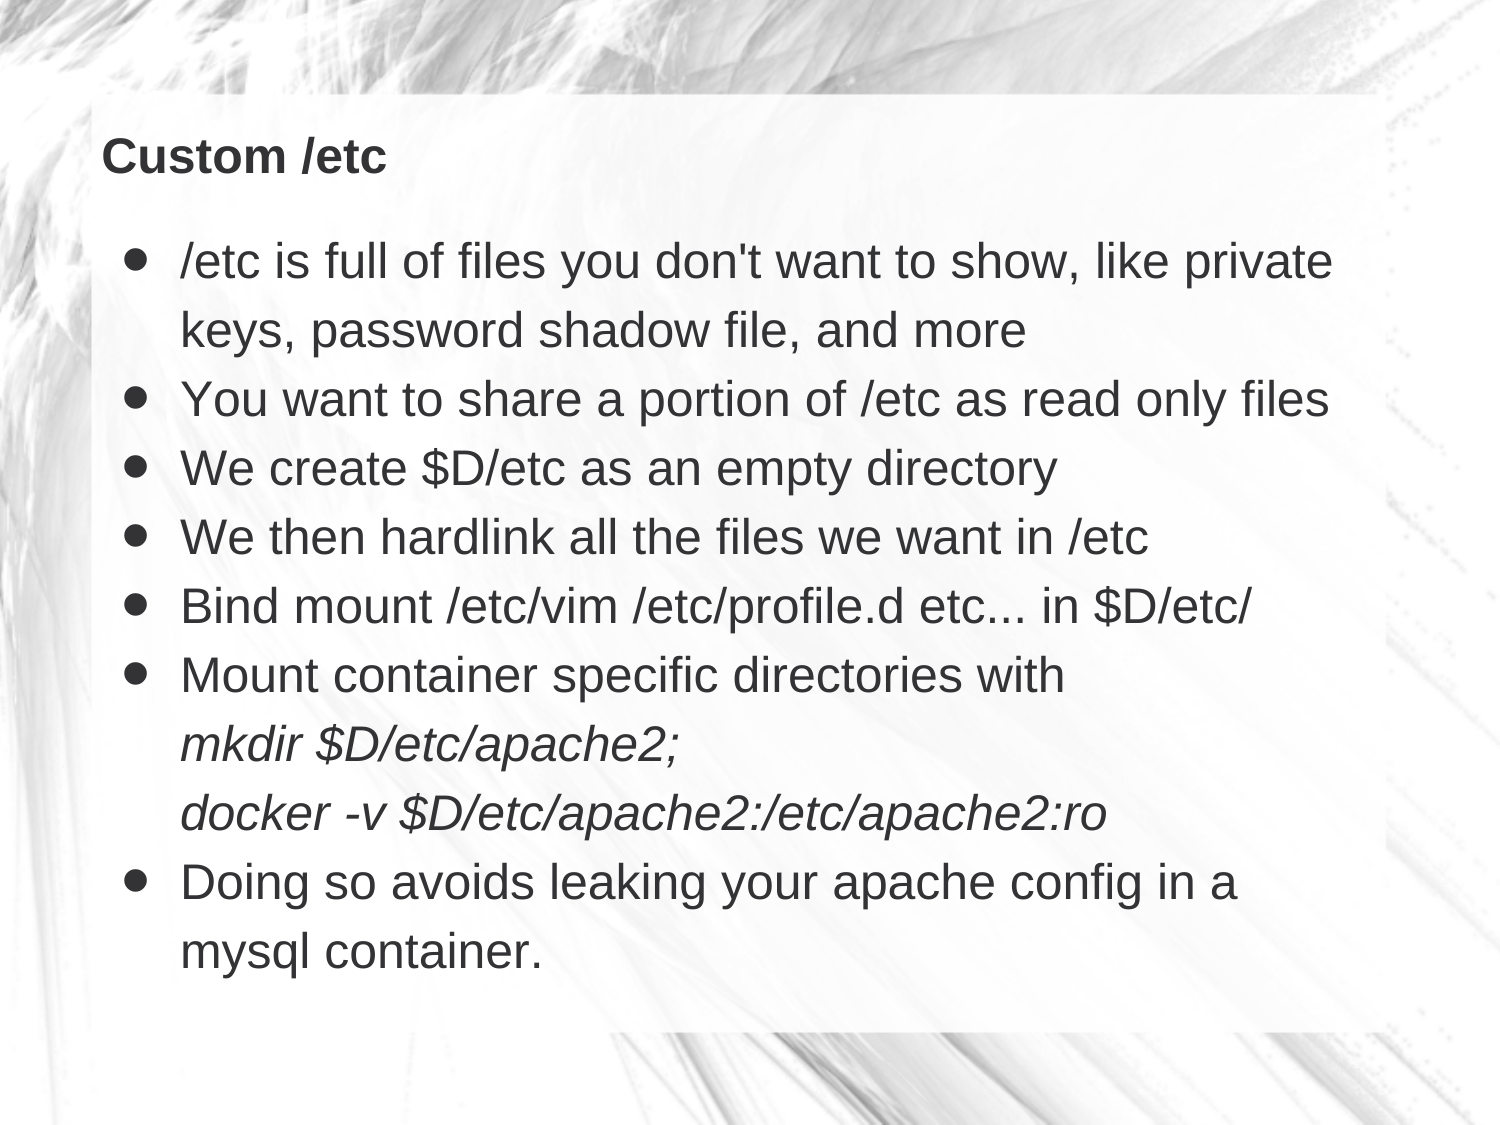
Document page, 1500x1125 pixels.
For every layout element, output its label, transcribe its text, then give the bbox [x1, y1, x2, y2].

list /etc is full of files you don't want to show, like private keys, password shadow file, and more You want to share a portion of /etc as read only files We create $D/etc as an empty directory We then hardlink all the files we want in /etc Bind mount /etc/vim /etc/profile.d etc... in $D/etc/ Mount container specific directories with mkdir $D/etc/apache2; docker -v $D/etc/apache2:/etc/apache2:ro Doing so avoids leaking your apache config in a mysql container. [90, 204, 1393, 610]
title Custom /etc [61, 108, 1412, 205]
picture [0, 0, 1500, 1125]
